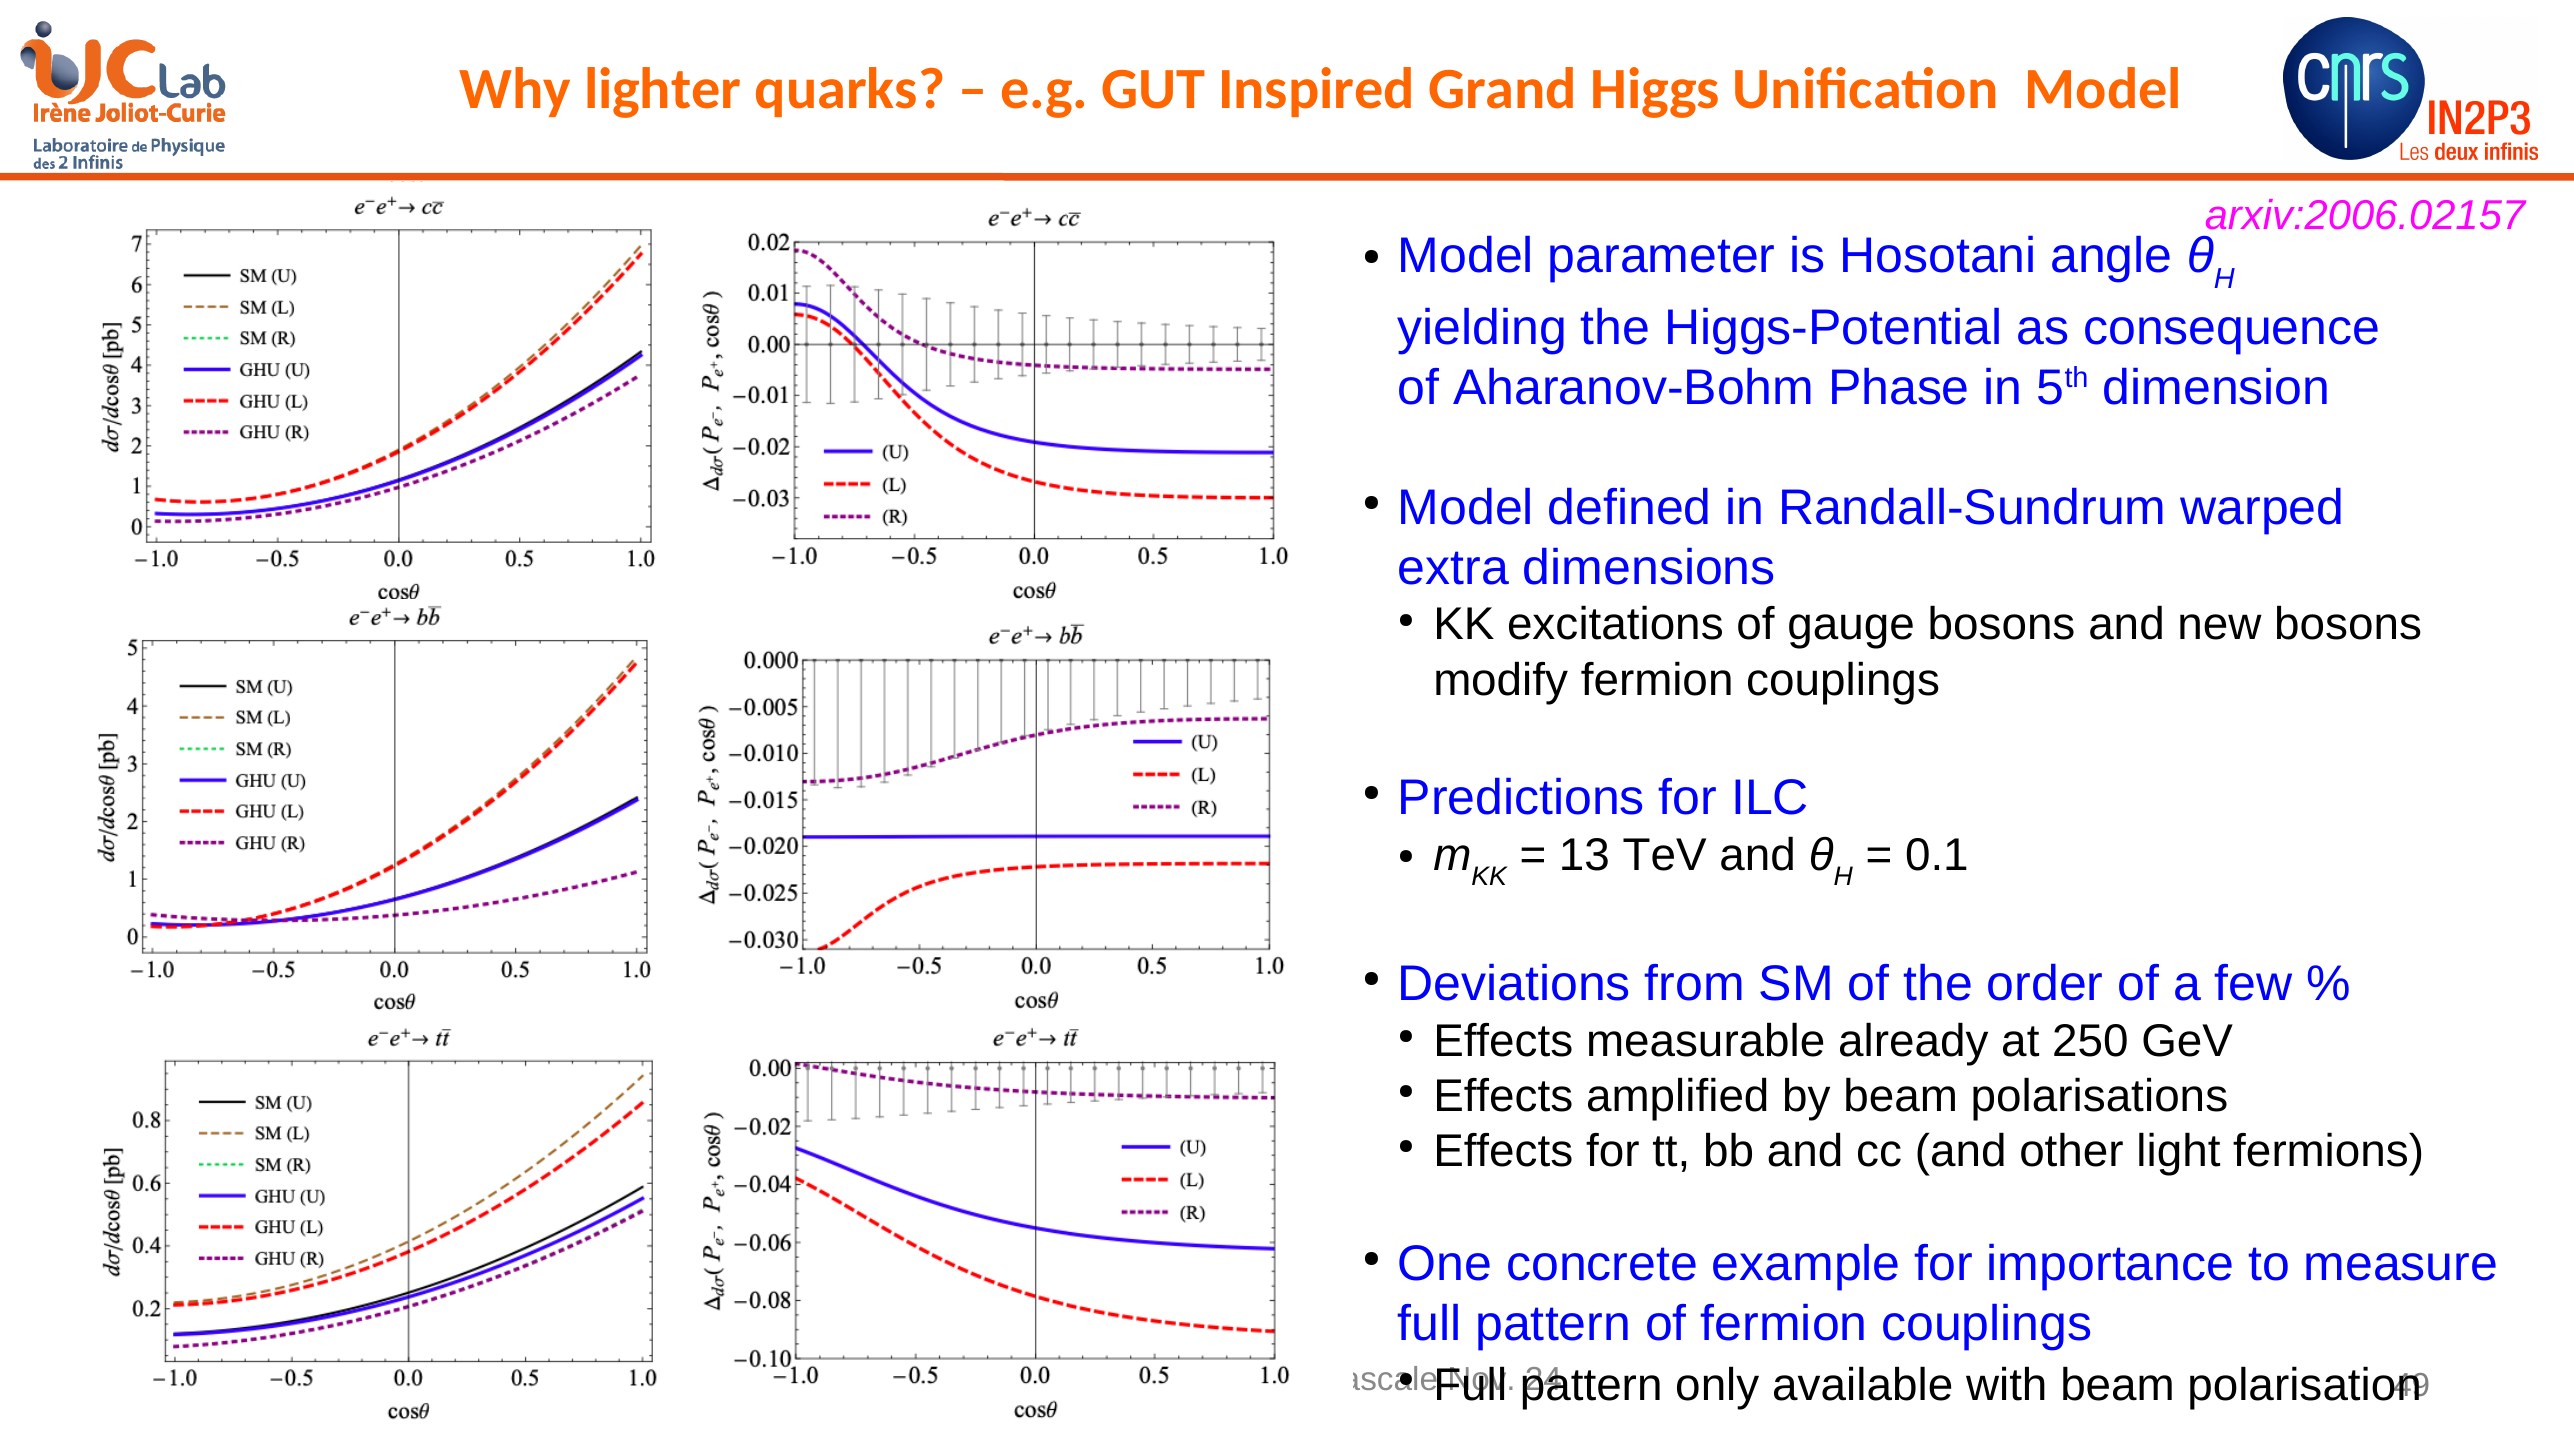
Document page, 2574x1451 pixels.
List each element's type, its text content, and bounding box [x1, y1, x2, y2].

picture [2415, 17, 2538, 160]
text_box Model parameter is Hosotani angle θH yielding the Higgs-Potential as consequence of Aharanov-Bohm Phase in 5th dimension Model defined in Randall-Sundrum warped extra dimensions KK excitations of gauge bosons and new bosons modify fermion couplings Predictions for ILC mKK = 13 TeV and θH = 0.1 Deviations from SM of the order of a few % Effects measurable already at 250 GeV Effects amplified by beam polarisations Effects for tt, bb and cc (and other light fermions) One concrete example for importance to measure full pattern of fermion couplings Full pattern only available with beam polarisation [1347, 214, 2514, 1418]
picture [4, 6, 1353, 1443]
title Why lighter quarks? – e.g. GUT Inspired Grand Higgs Unification Model [226, 9, 2415, 162]
text_box arxiv:2006.02157 [2190, 180, 2574, 256]
